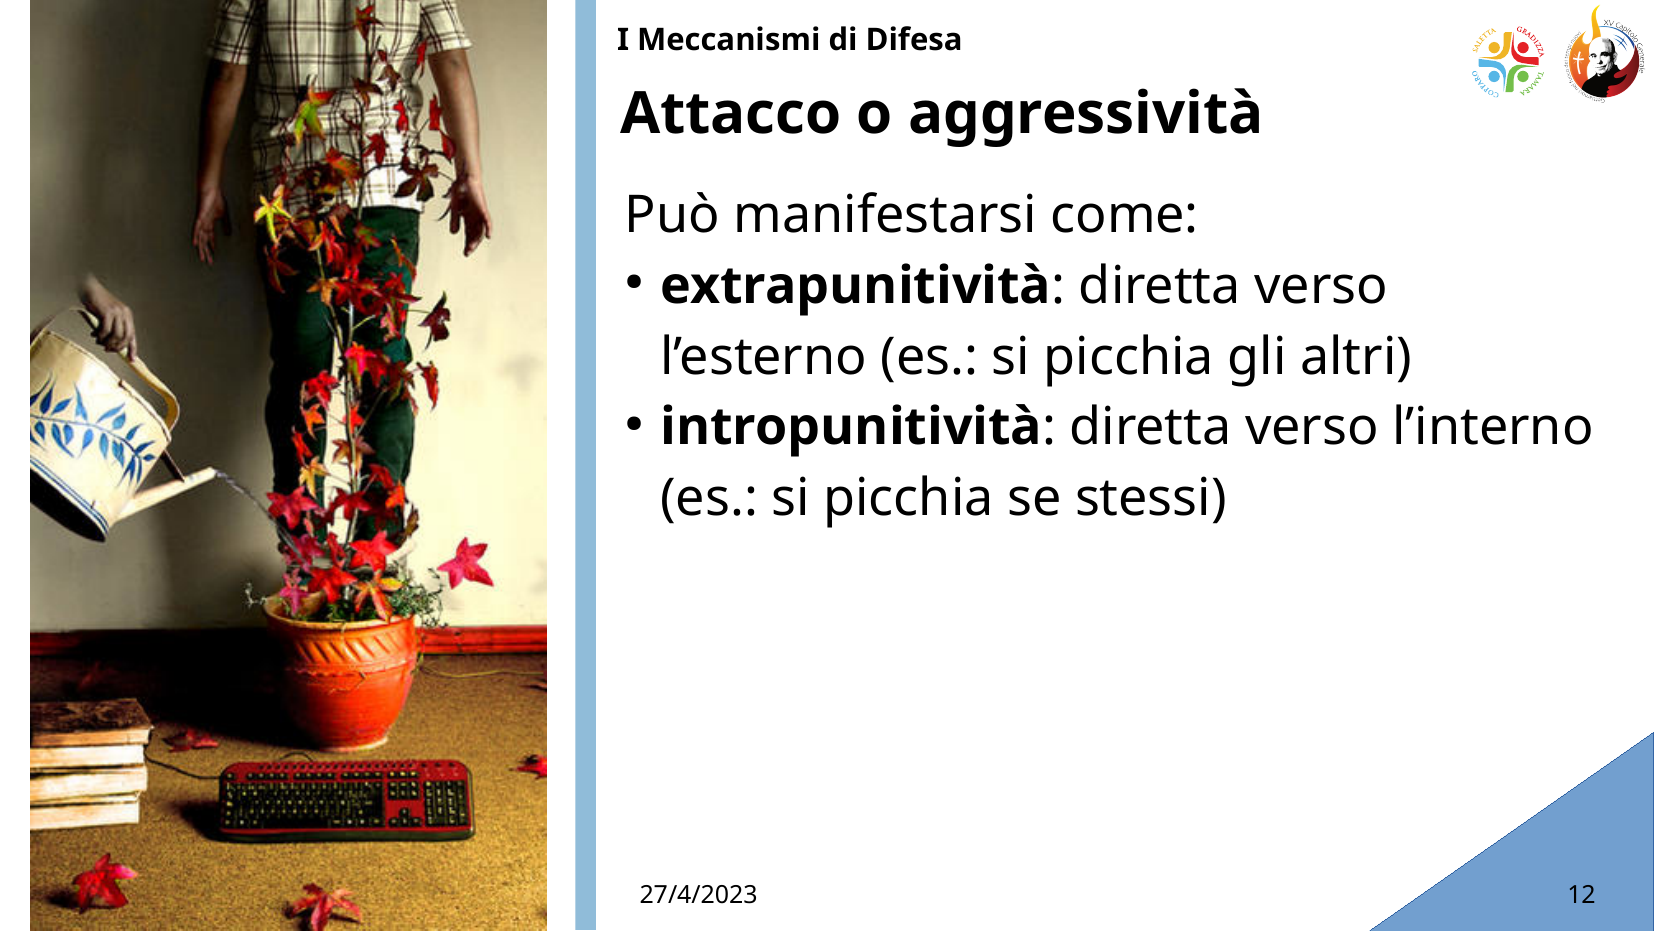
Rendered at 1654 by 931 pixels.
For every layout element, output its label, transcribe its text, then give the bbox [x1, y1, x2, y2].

title Attacco o aggressività [620, 70, 1617, 142]
picture [1563, 4, 1646, 103]
picture [30, 0, 547, 931]
text_box I Meccanismi di Difesa [602, 9, 1335, 63]
subtitle Può manifestarsi come: extrapunitività: diretta verso l’esterno (es.: si picchia gli altri) intropunitività: diretta verso l’interno (es.: si picchia se stessi) [624, 177, 1602, 873]
